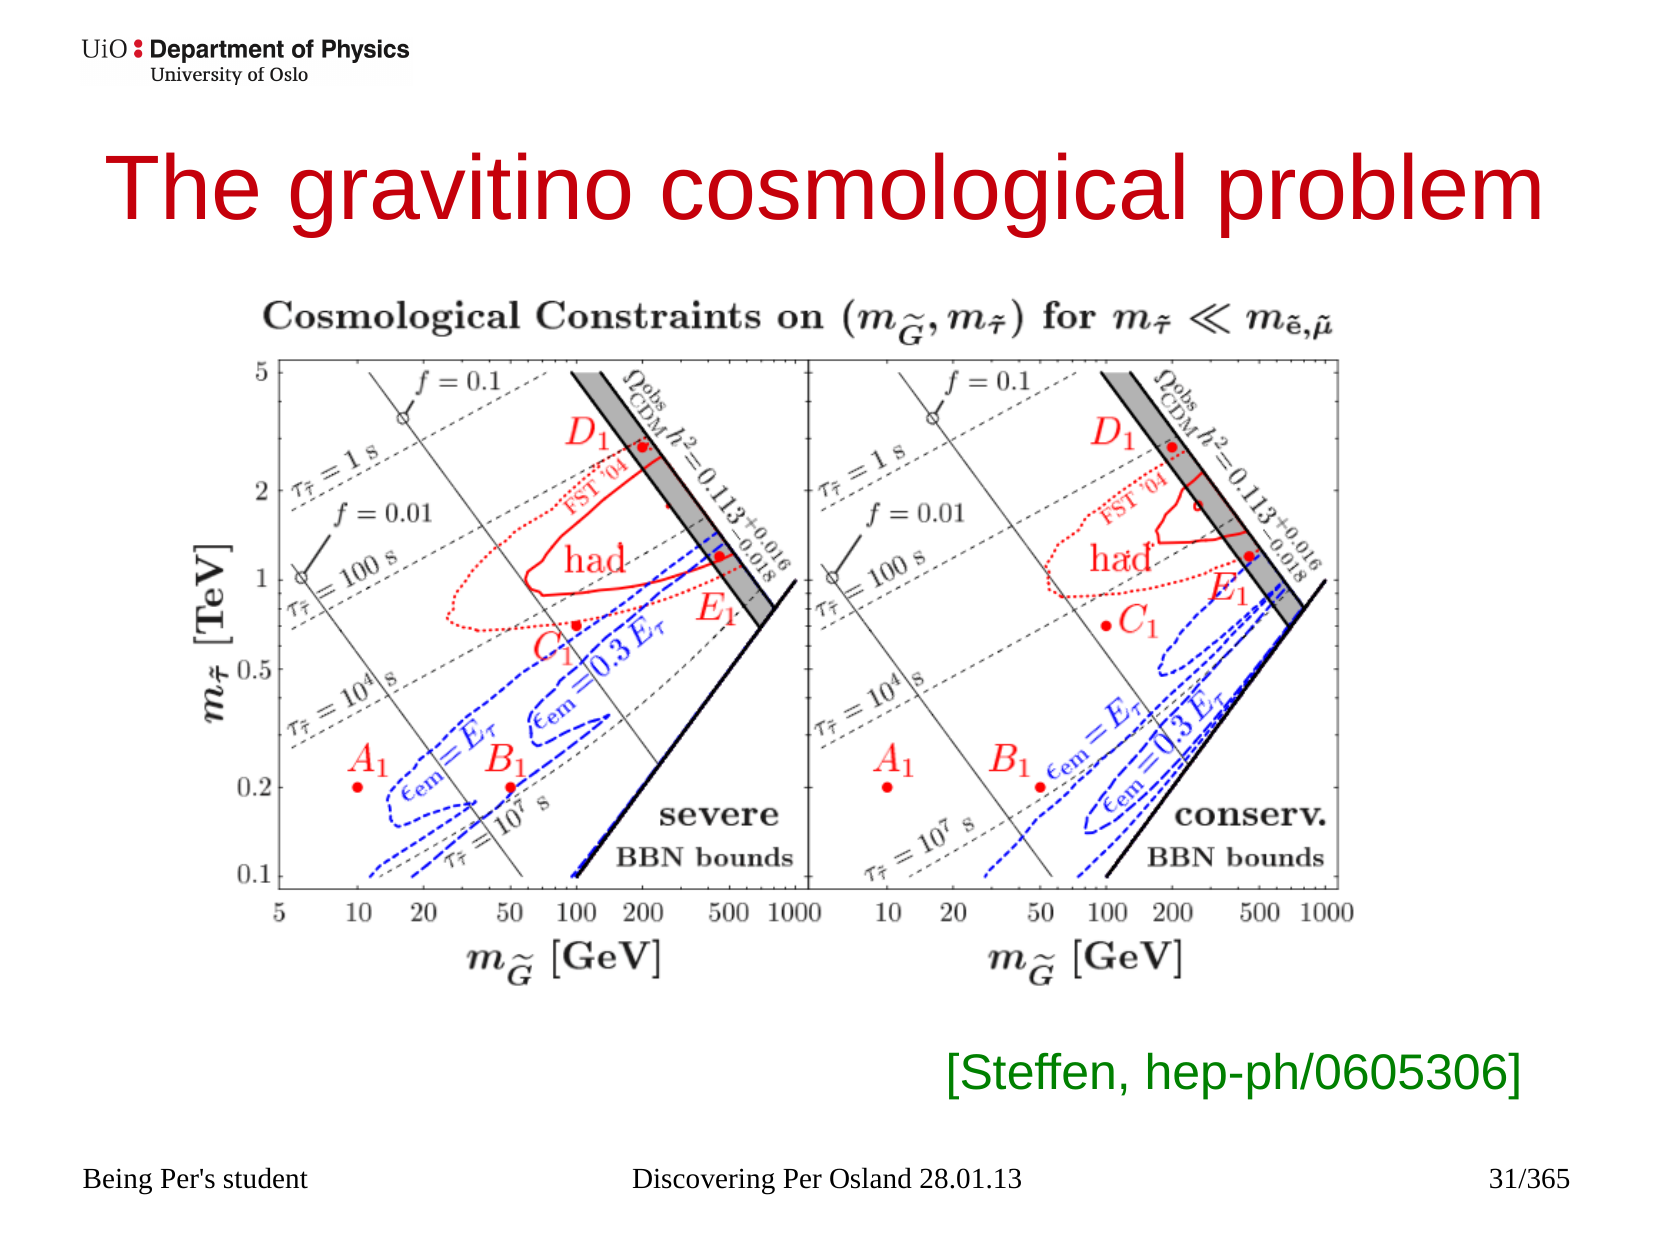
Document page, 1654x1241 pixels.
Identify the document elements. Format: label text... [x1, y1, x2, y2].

picture [80, 37, 413, 86]
title The gravitino cosmological problem [82, 84, 1571, 292]
picture [169, 281, 1375, 1003]
text_box [Steffen, hep-ph/0605306] [930, 1032, 1538, 1108]
